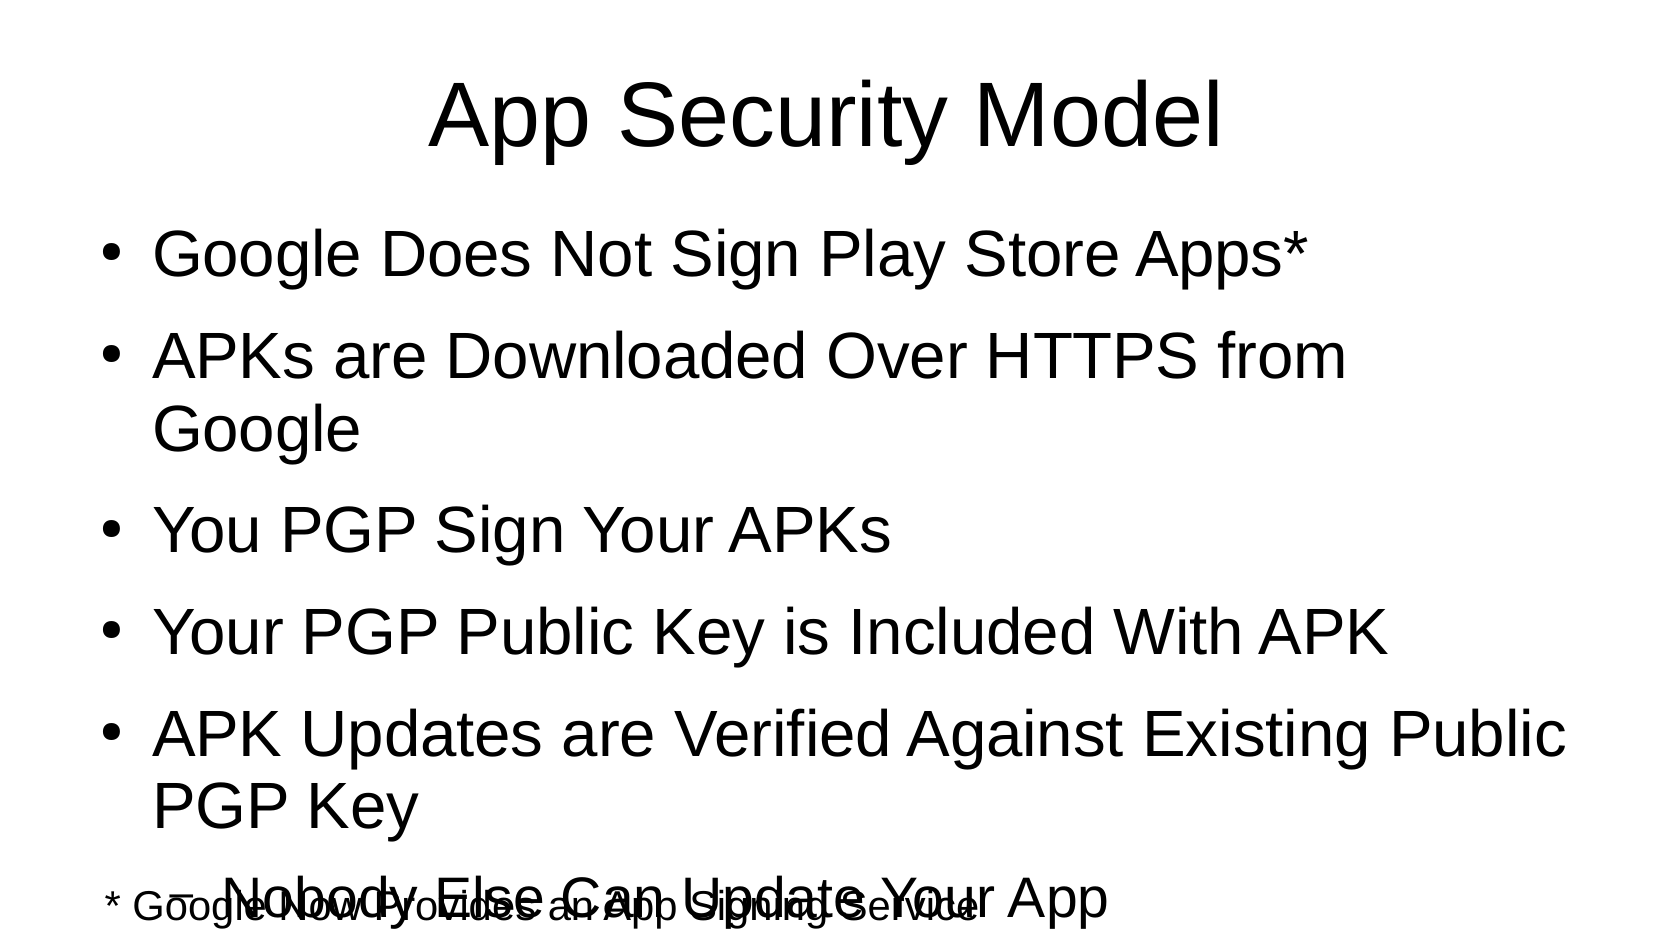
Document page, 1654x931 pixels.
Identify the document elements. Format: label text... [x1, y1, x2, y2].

text_box * Google Now Provides an App Signing Service [89, 874, 1003, 929]
list Google Does Not Sign Play Store Apps* APKs are Downloaded Over HTTPS from Google You PGP Sign Your APKs Your PGP Public Key is Included With APK APK Updates are Verified Against Existing Public PGP Key Nobody Else Can Update Your App [82, 217, 1571, 931]
title App Security Model [82, 37, 1571, 193]
